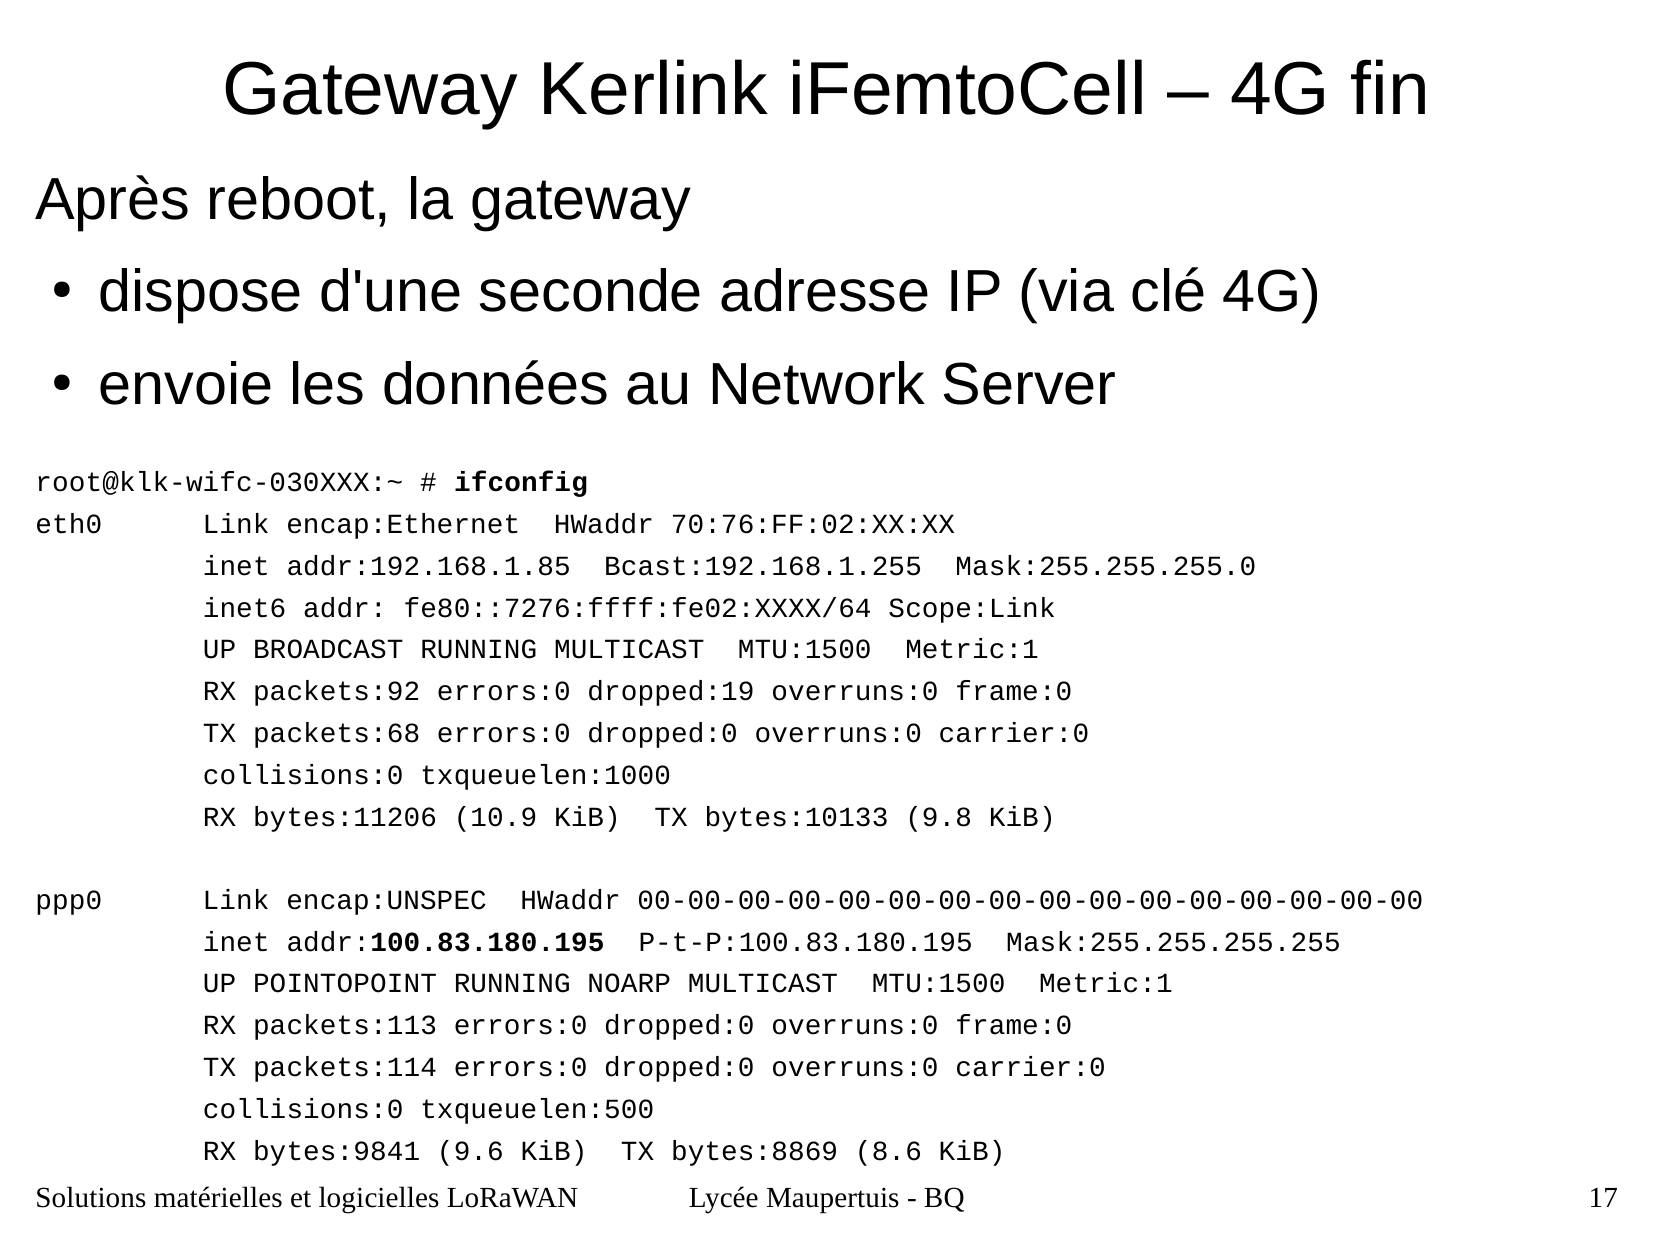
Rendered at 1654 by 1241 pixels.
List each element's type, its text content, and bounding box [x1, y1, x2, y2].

list Après reboot, la gateway dispose d'une seconde adresse IP (via clé 4G) envoie les données au Network Server root@klk-wifc-030XXX:~ # ifconfig eth0 Link encap:Ethernet HWaddr 70:76:FF:02:XX:XX inet addr:192.168.1.85 Bcast:192.168.1.255 Mask:255.255.255.0 inet6 addr: fe80::7276:ffff:fe02:XXXX/64 Scope:Link UP BROADCAST RUNNING MULTICAST MTU:1500 Metric:1 RX packets:92 errors:0 dropped:19 overruns:0 frame:0 TX packets:68 errors:0 dropped:0 overruns:0 carrier:0 collisions:0 txqueuelen:1000 RX bytes:11206 (10.9 KiB) TX bytes:10133 (9.8 KiB) ppp0 Link encap:UNSPEC HWaddr 00-00-00-00-00-00-00-00-00-00-00-00-00-00-00-00 inet addr:100.83.180.195 P-t-P:100.83.180.195 Mask:255.255.255.255 UP POINTOPOINT RUNNING NOARP MULTICAST MTU:1500 Metric:1 RX packets:113 errors:0 dropped:0 overruns:0 frame:0 TX packets:114 errors:0 dropped:0 overruns:0 carrier:0 collisions:0 txqueuelen:500 RX bytes:9841 (9.6 KiB) TX bytes:8869 (8.6 KiB) [35, 165, 1619, 1170]
title Gateway Kerlink iFemtoCell – 4G fin [35, 35, 1619, 142]
